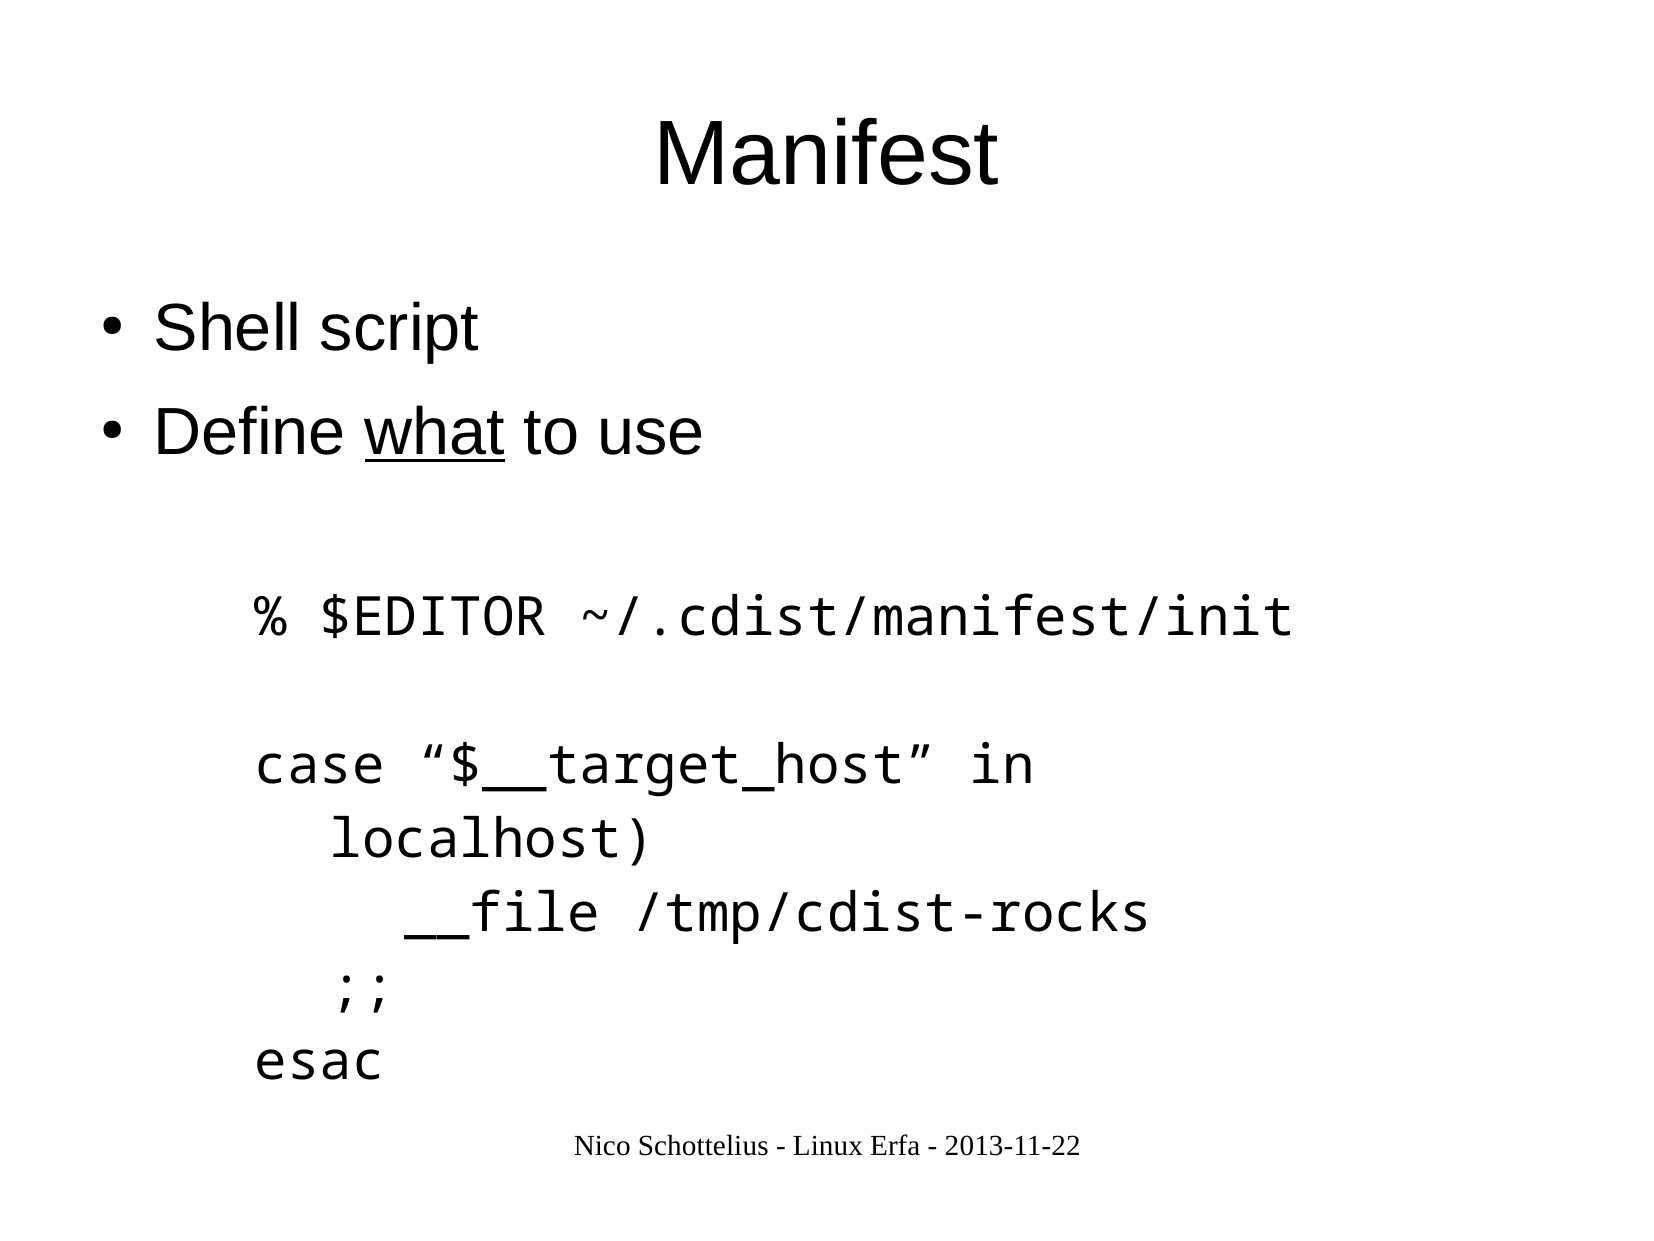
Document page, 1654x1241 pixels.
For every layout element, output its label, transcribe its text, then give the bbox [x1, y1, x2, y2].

title Manifest [82, 49, 1571, 257]
list Shell script Define what to use [82, 290, 1538, 1010]
text_box % $EDITOR ~/.cdist/manifest/init case “$__target_host” in localhost) __file /tmp/cdist-rocks ;; esac [239, 1010, 1380, 1229]
